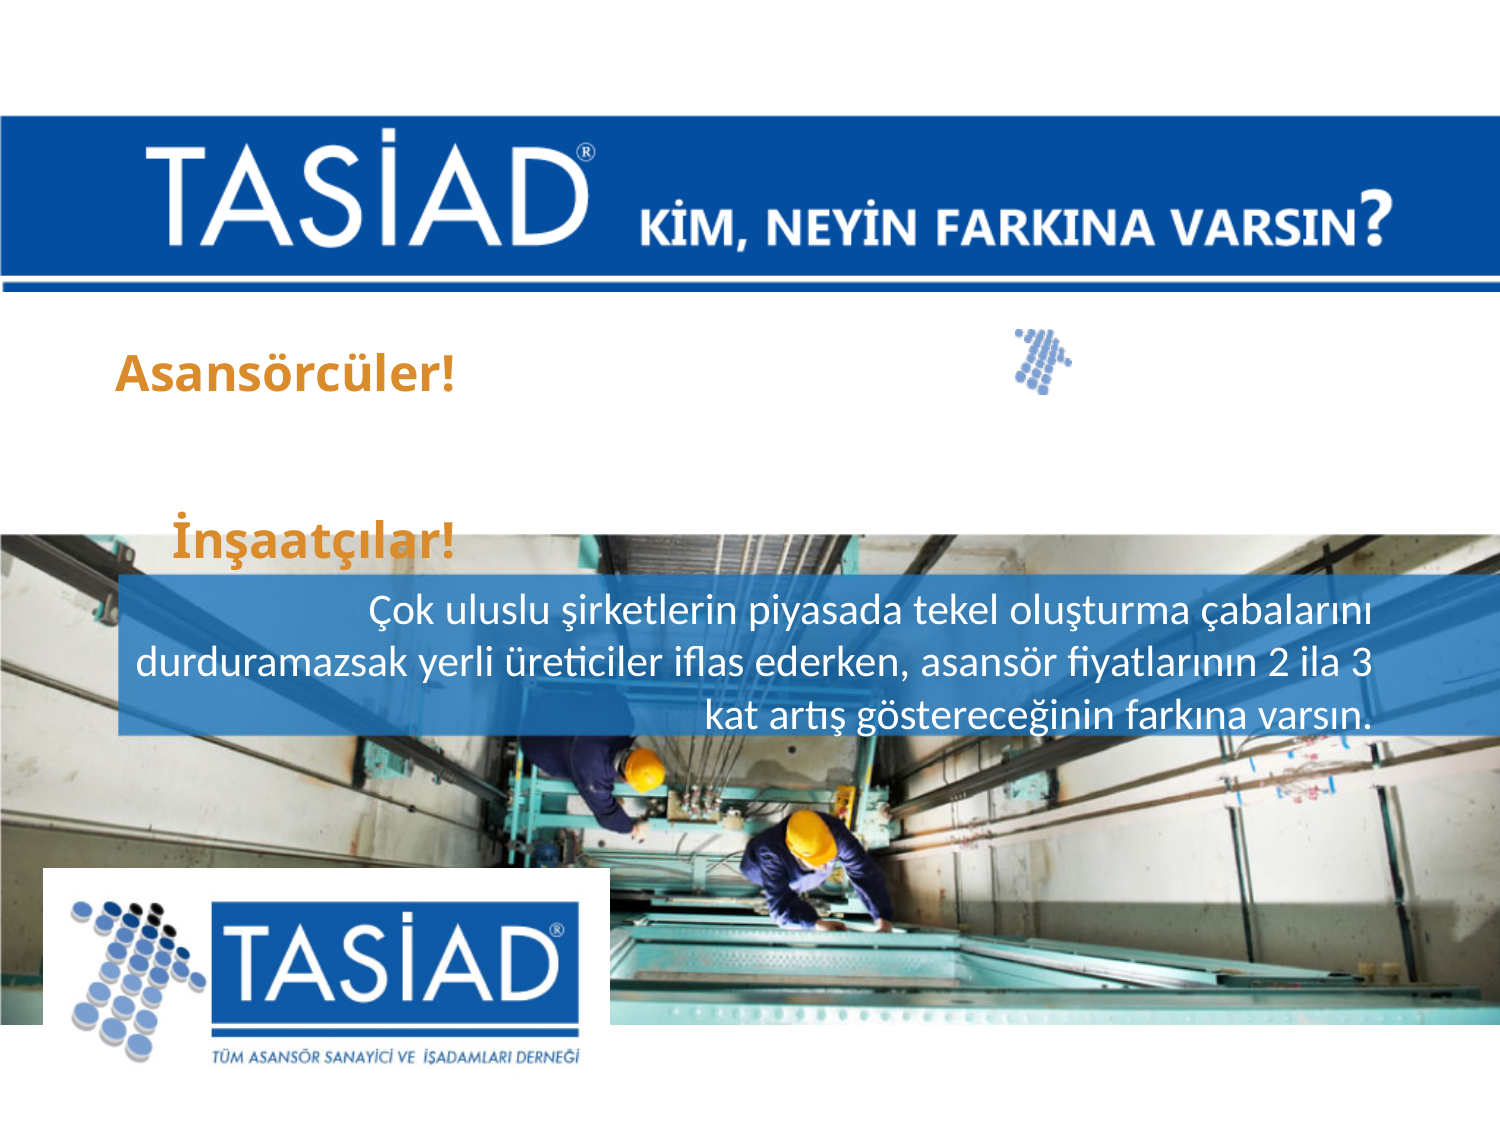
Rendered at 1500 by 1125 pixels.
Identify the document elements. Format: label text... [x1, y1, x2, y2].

picture [0, 534, 1500, 1102]
picture [1015, 329, 1072, 395]
text_box Asansörcüler! İnşaatçılar! [100, 340, 1418, 1014]
text_box Çok uluslu şirketlerin piyasada tekel oluşturma çabalarını durduramazsak yerli üreticiler iflas ederken, asansör fiyatlarının 2 ila 3 kat artış göstereceğinin farkına varsın. [120, 573, 1417, 746]
